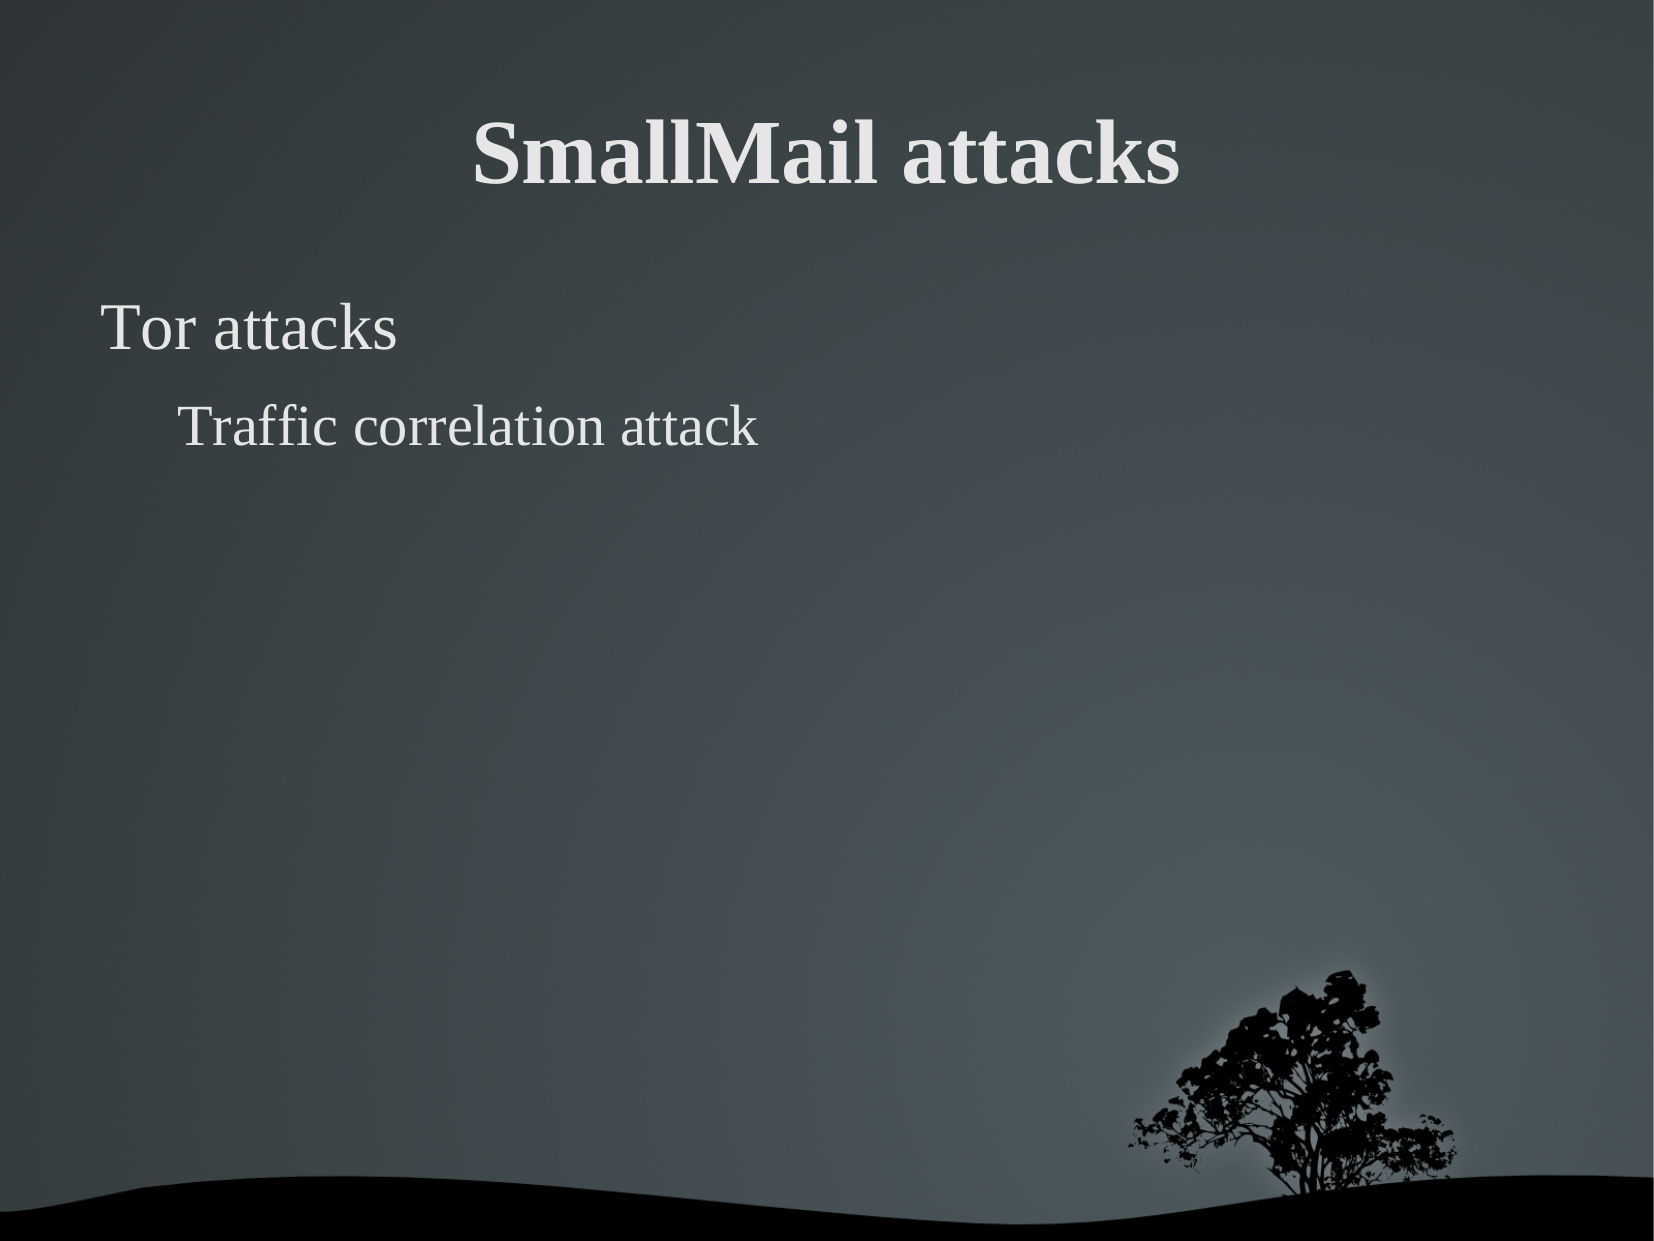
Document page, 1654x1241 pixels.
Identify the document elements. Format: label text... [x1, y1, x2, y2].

title SmallMail attacks [82, 56, 1571, 250]
picture [0, 0, 1654, 1241]
list Tor attacks Traffic correlation attack [82, 290, 1571, 1094]
